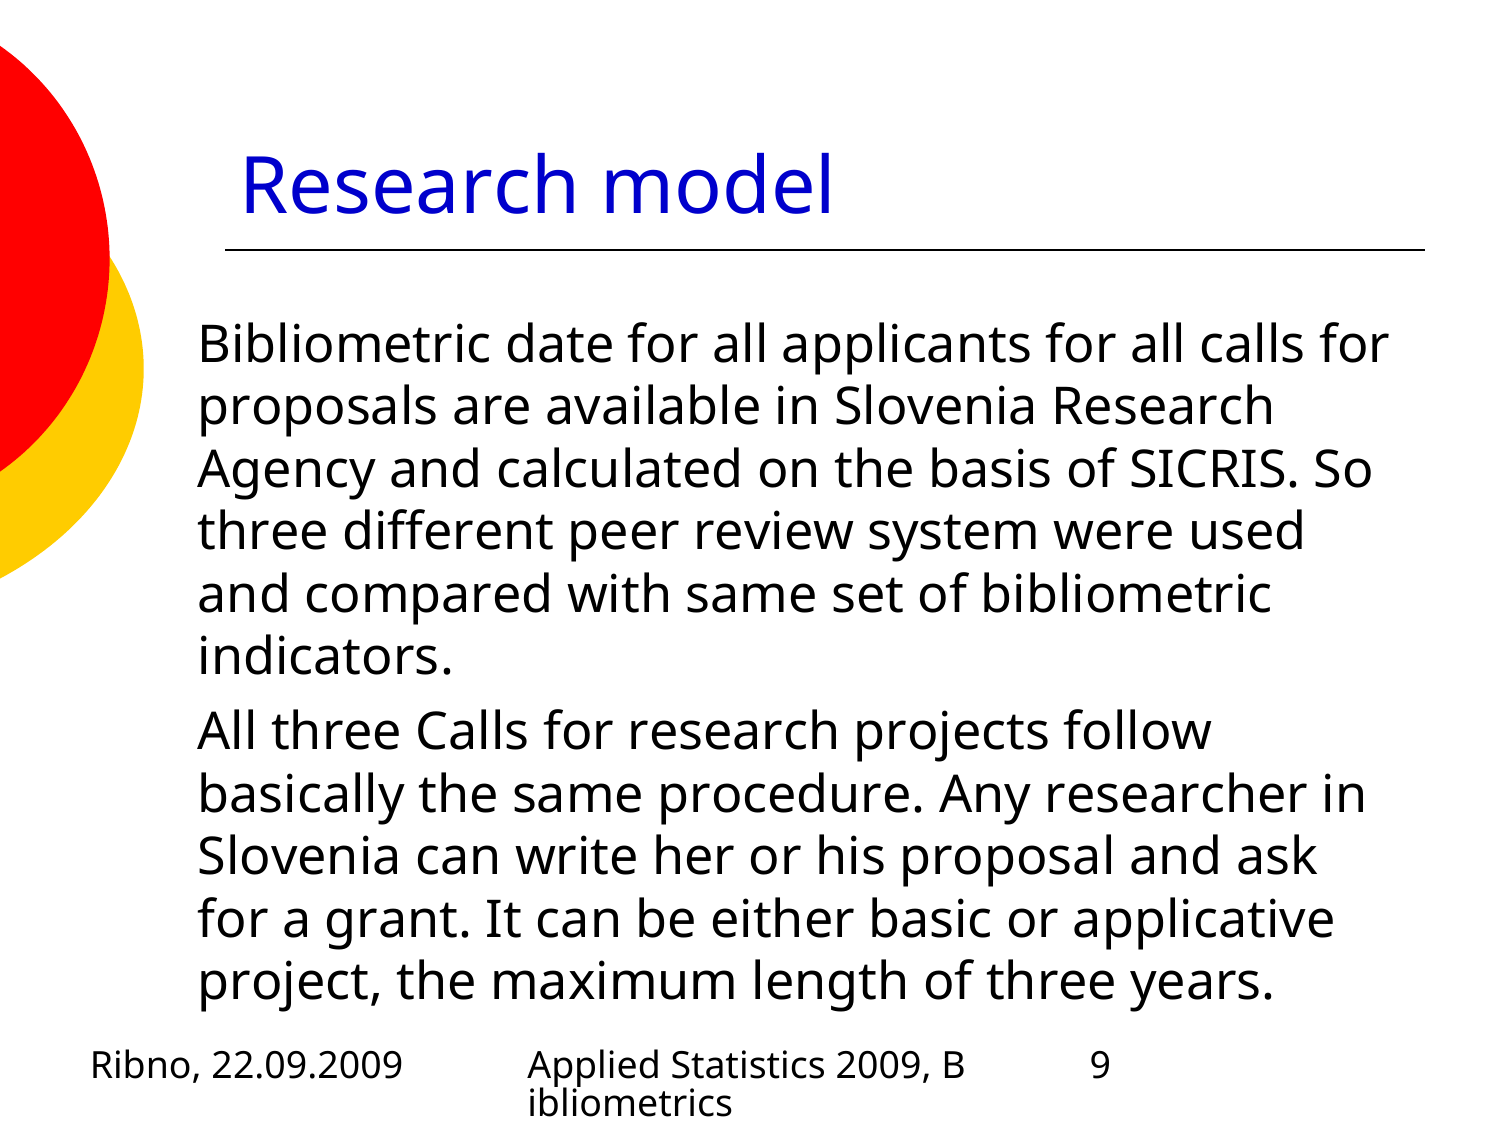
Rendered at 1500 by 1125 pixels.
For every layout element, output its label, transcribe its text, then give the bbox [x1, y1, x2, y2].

title Research model [224, 49, 1425, 237]
list Bibliometric date for all applicants for all calls for proposals are available in Slovenia Research Agency and calculated on the basis of SICRIS. So three different peer review system were used and compared with same set of bibliometric indicators. All three Calls for research projects follow basically the same procedure. Any researcher in Slovenia can write her or his proposal and ask for a grant. It can be either basic or applicative project, the maximum length of three years. [183, 302, 1412, 988]
